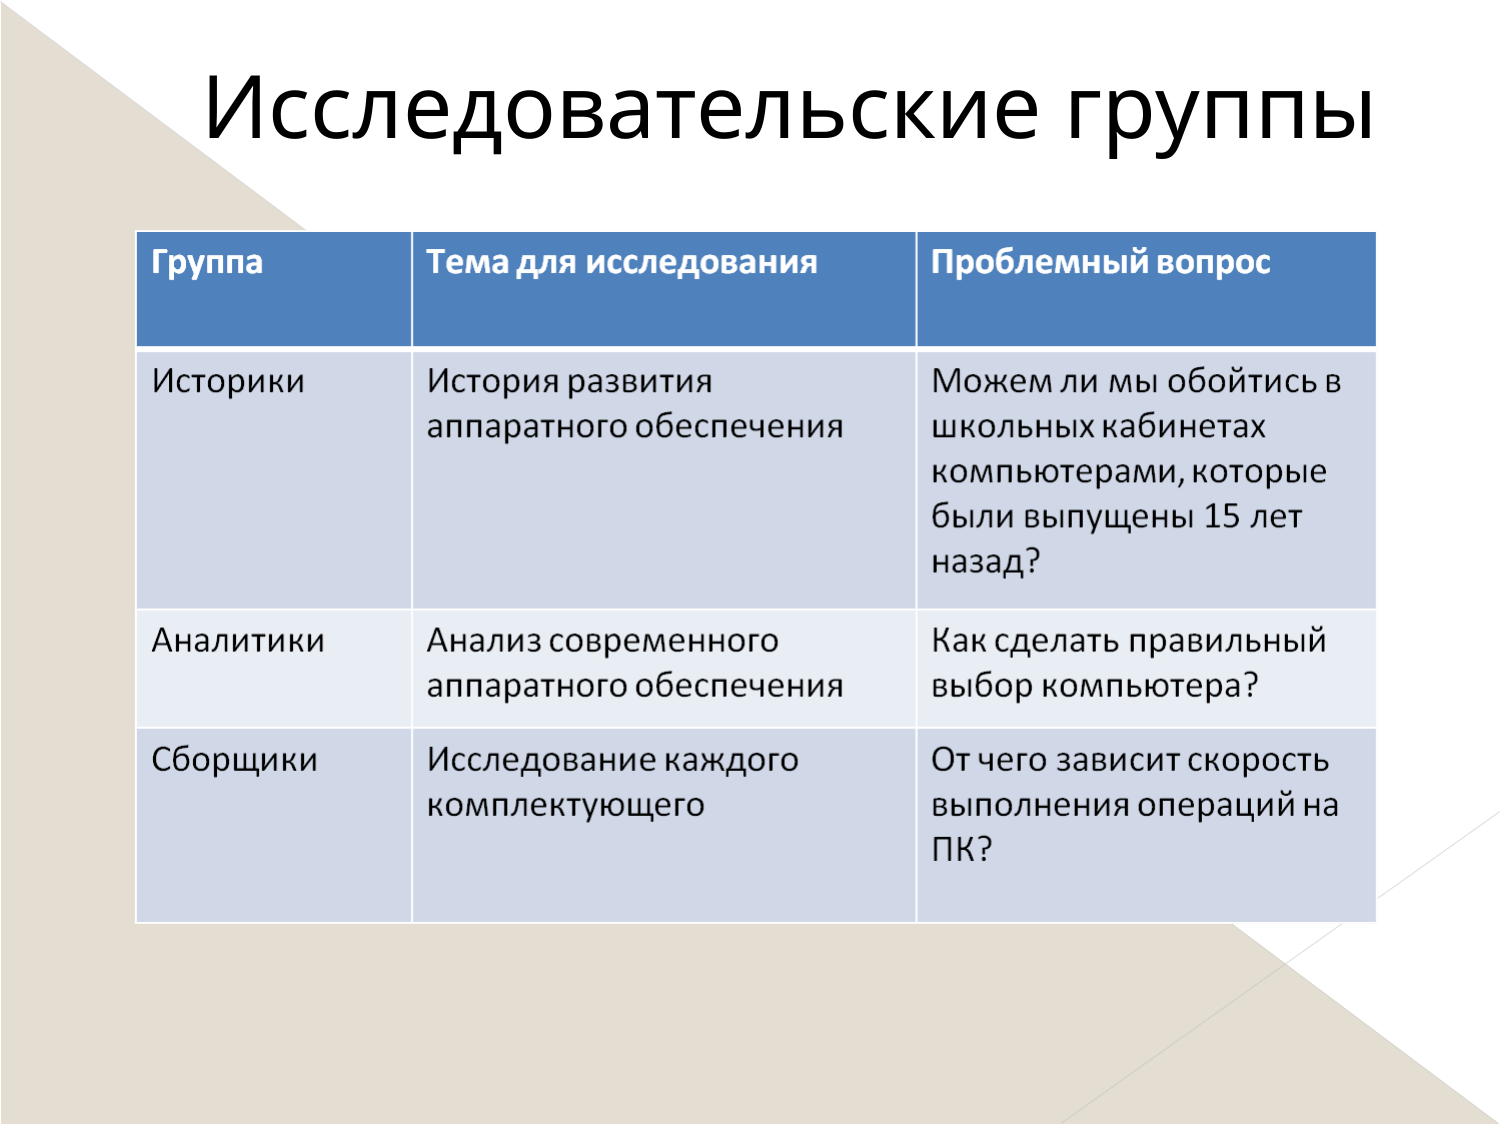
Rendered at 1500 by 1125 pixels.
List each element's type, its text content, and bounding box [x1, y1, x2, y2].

title Исследовательские группы [75, 43, 1425, 274]
picture [124, 219, 1389, 935]
